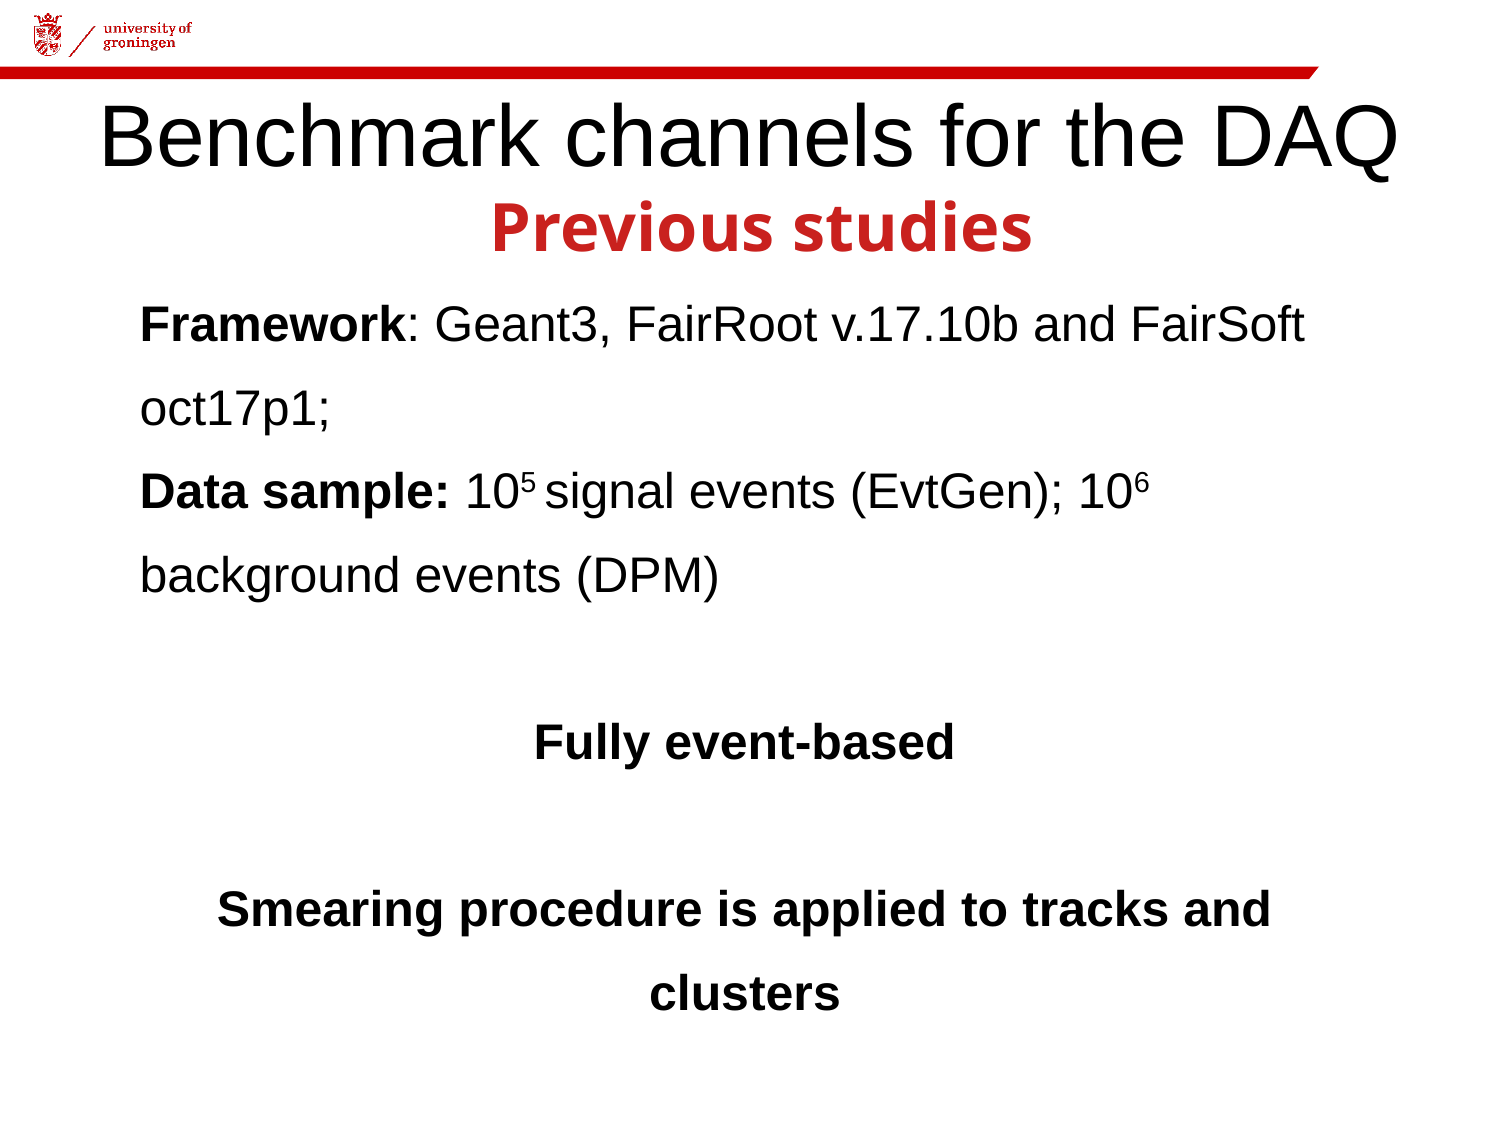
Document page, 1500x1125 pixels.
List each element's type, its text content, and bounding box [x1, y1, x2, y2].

title Benchmark channels for the DAQ [0, 86, 1500, 185]
text_box Previous studies [189, 172, 1335, 260]
picture [34, 13, 192, 57]
text_box Framework: Geant3, FairRoot v.17.10b and FairSoft oct17p1; Data sample: 105 signal events (EvtGen); 106 background events (DPM) Fully event-based Smearing procedure is applied to tracks and clusters [124, 260, 1366, 1112]
